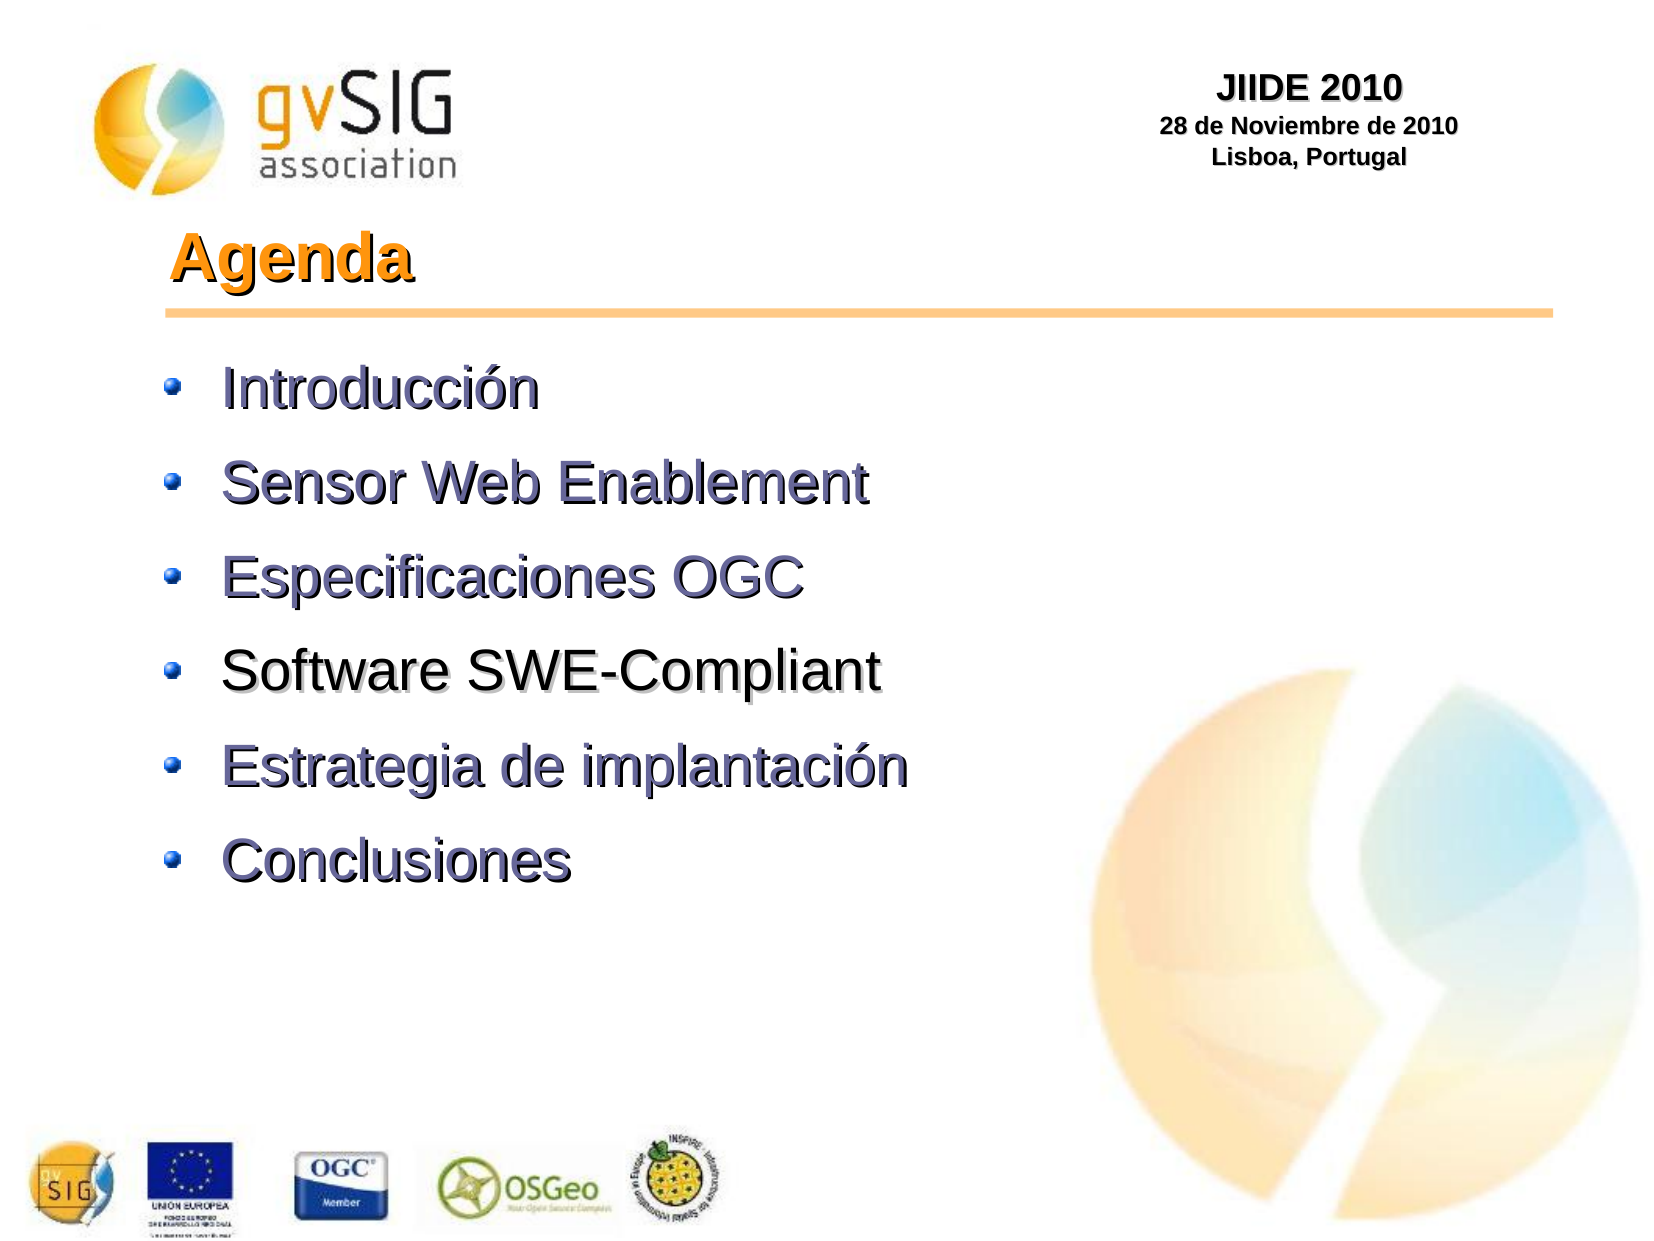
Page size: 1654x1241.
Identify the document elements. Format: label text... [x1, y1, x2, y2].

picture [1, 0, 1654, 1241]
text_box Agenda [153, 212, 569, 302]
list Introducción Sensor Web Enablement Especificaciones OGC Software SWE-Compliant Estrategia de implantación Conclusiones [164, 354, 1359, 1123]
